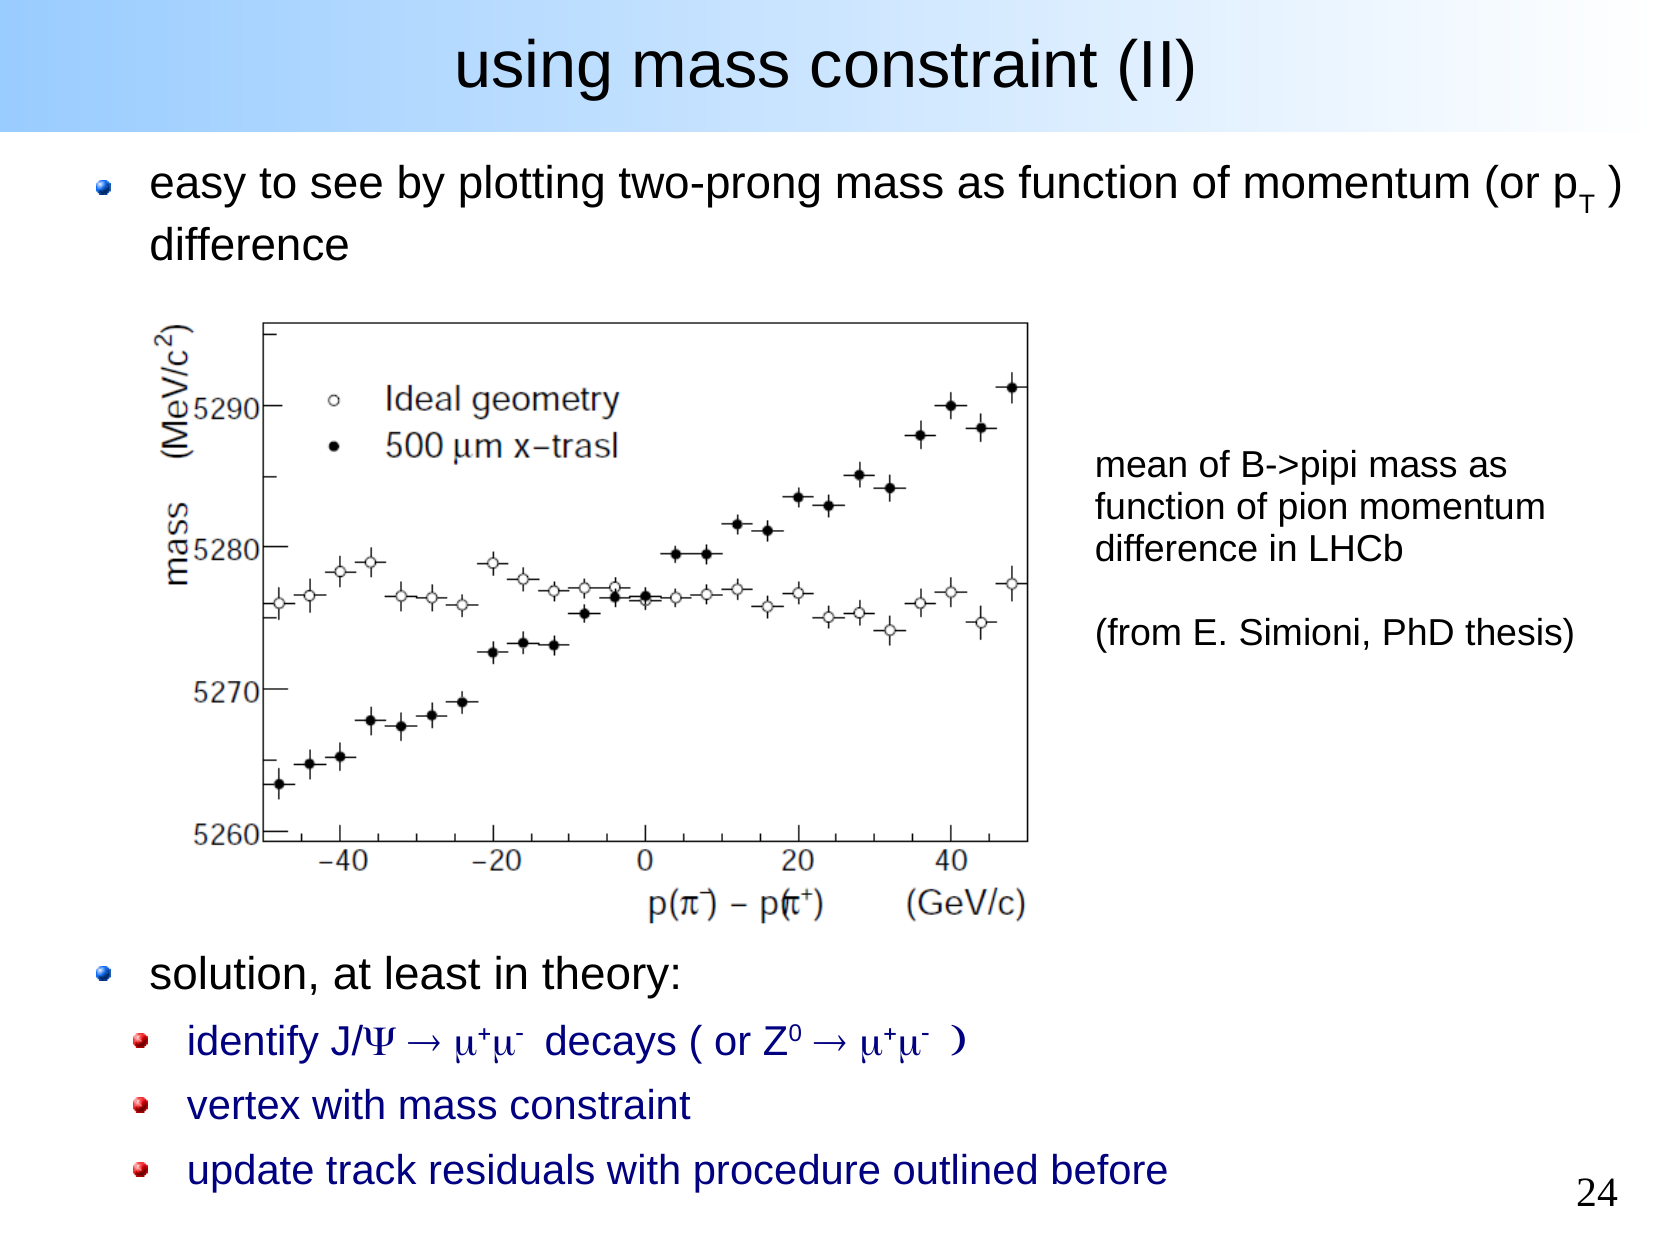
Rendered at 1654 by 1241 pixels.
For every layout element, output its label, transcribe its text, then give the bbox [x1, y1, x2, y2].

title using mass constraint (II) [82, 19, 1571, 108]
list solution, at least in theory: identify J/  +- decays ( or Z0  +- ) vertex with mass constraint update track residuals with procedure outlined before [78, 947, 1654, 1201]
picture [132, 304, 1037, 932]
text_box mean of B->pipi mass as function of pion momentum difference in LHCb (from E. Simioni, PhD thesis) [1080, 436, 1609, 661]
list easy to see by plotting two-prong mass as function of momentum (or pT ) difference [78, 156, 1654, 271]
